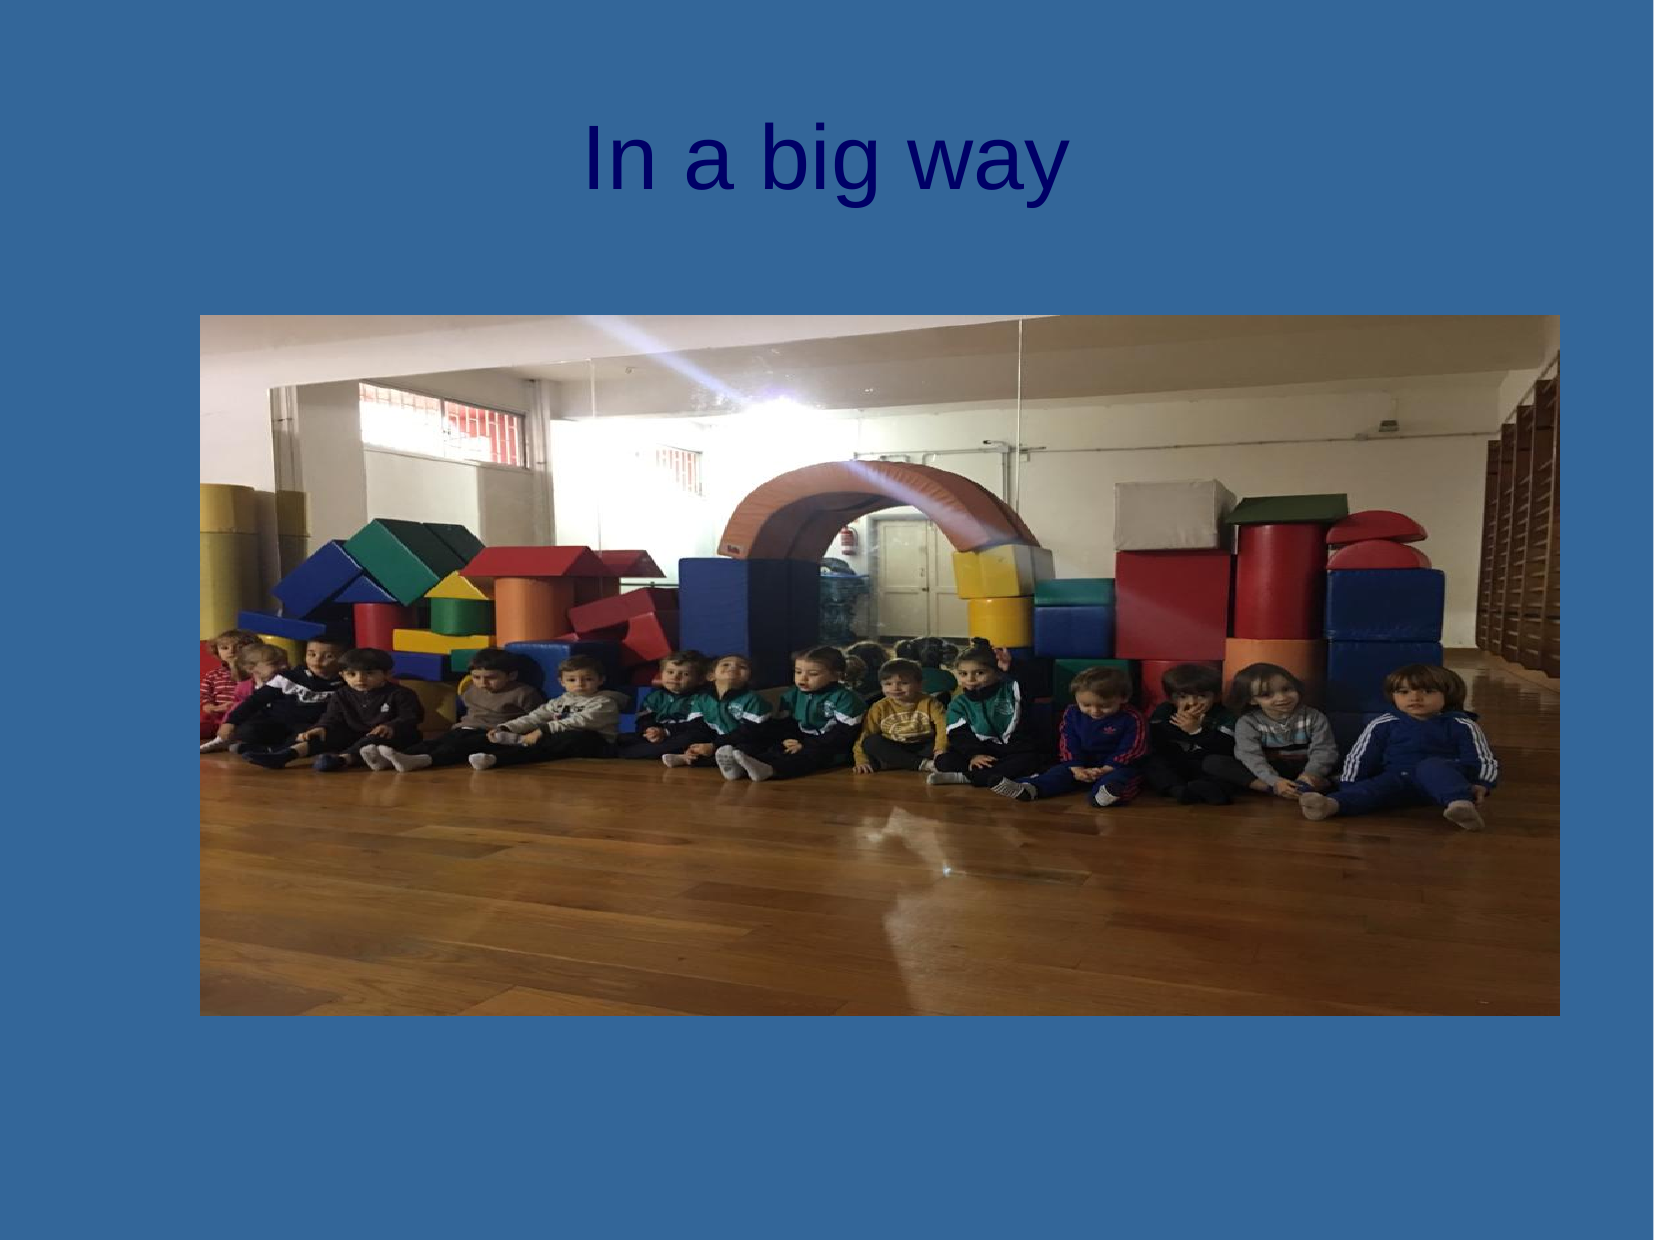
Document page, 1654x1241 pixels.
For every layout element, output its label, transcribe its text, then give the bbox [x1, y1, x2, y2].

title In a big way [82, 49, 1571, 257]
picture [200, 315, 1560, 1016]
